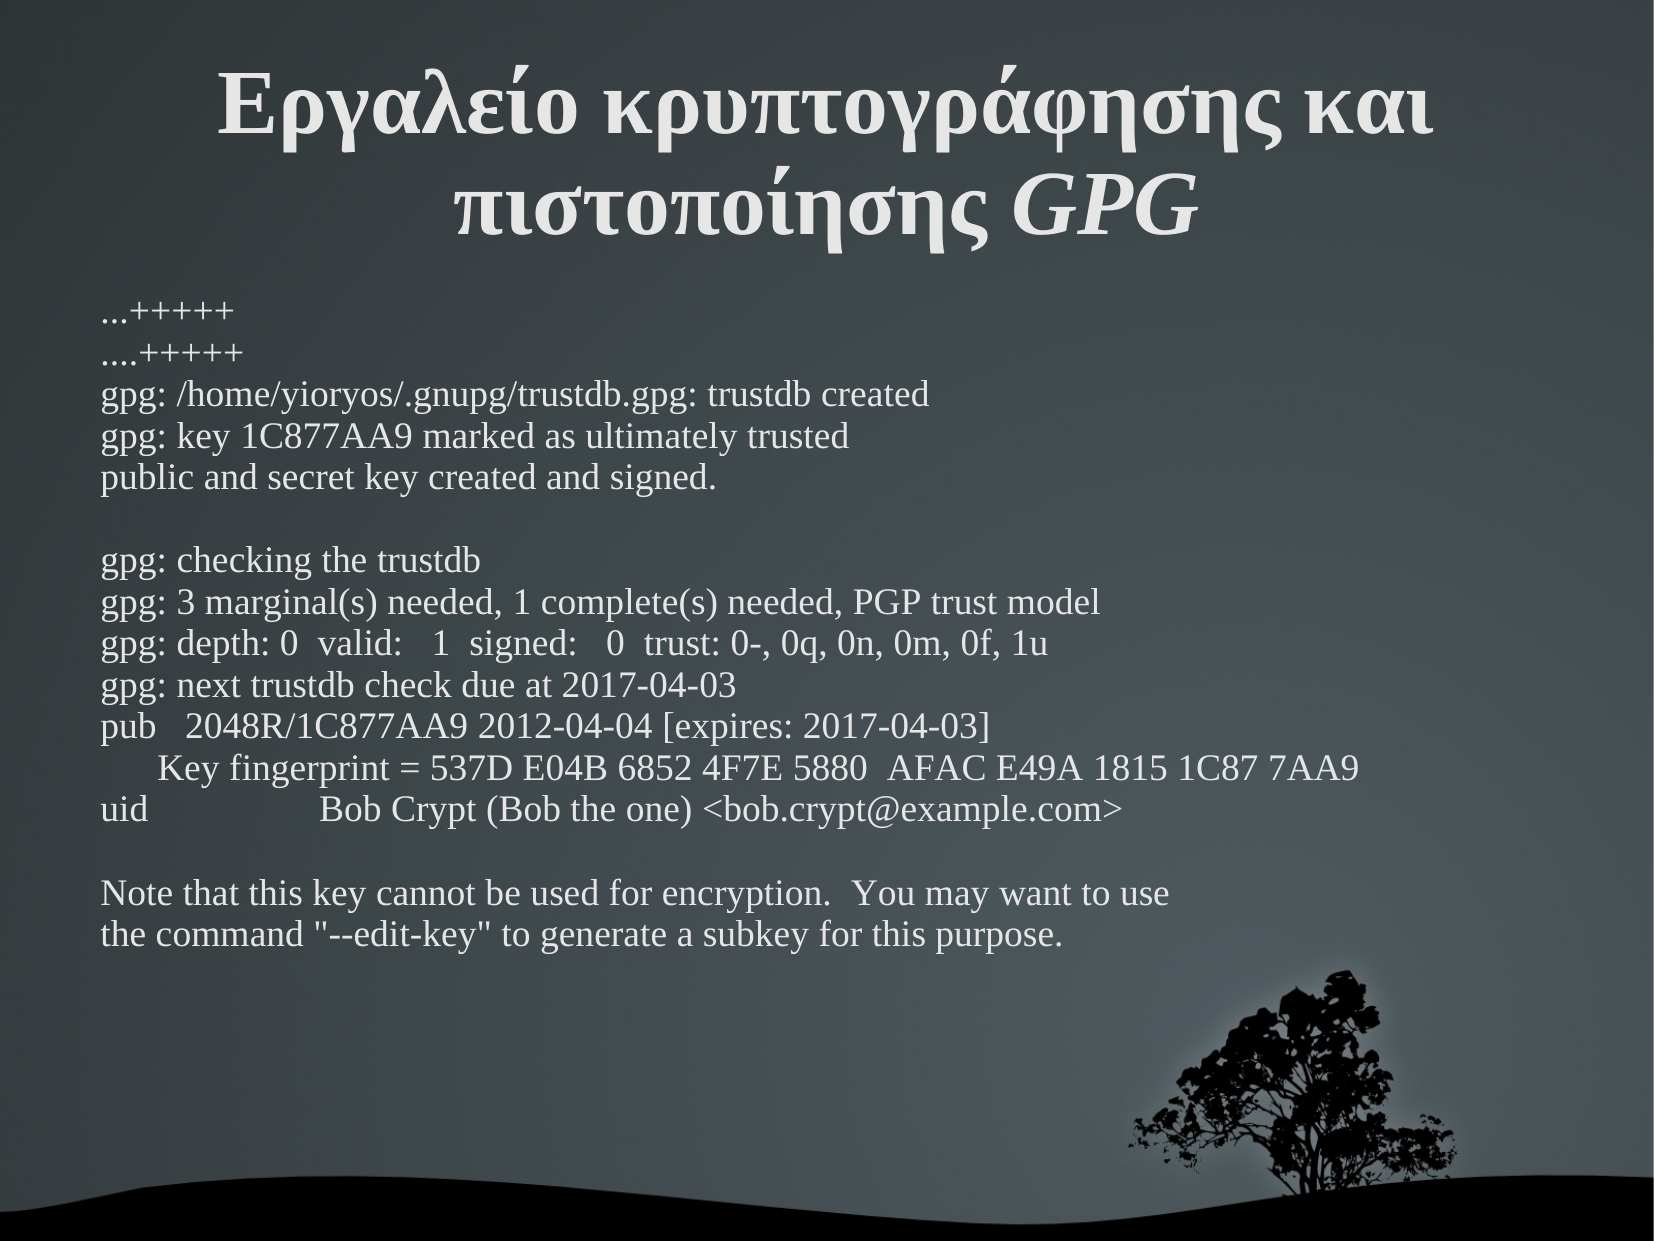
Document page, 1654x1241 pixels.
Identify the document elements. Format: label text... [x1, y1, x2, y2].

picture [0, 0, 1654, 1241]
title Εργαλείο κρυπτογράφησης και πιστοποίησης GPG [82, 33, 1571, 274]
list ...+++++ ....+++++ gpg: /home/yioryos/.gnupg/trustdb.gpg: trustdb created gpg: key 1C877AA9 marked as ultimately trusted public and secret key created and signed. gpg: checking the trustdb gpg: 3 marginal(s) needed, 1 complete(s) needed, PGP trust model gpg: depth: 0 valid: 1 signed: 0 trust: 0-, 0q, 0n, 0m, 0f, 1u gpg: next trustdb check due at 2017-04-03 pub 2048R/1C877AA9 2012-04-04 [expires: 2017-04-03] Key fingerprint = 537D E04B 6852 4F7E 5880 AFAC E49A 1815 1C87 7AA9 uid Bob Crypt (Bob the one) <bob.crypt@example.com> Note that this key cannot be used for encryption. You may want to use the command "--edit-key" to generate a subkey for this purpose. [82, 290, 1571, 1109]
